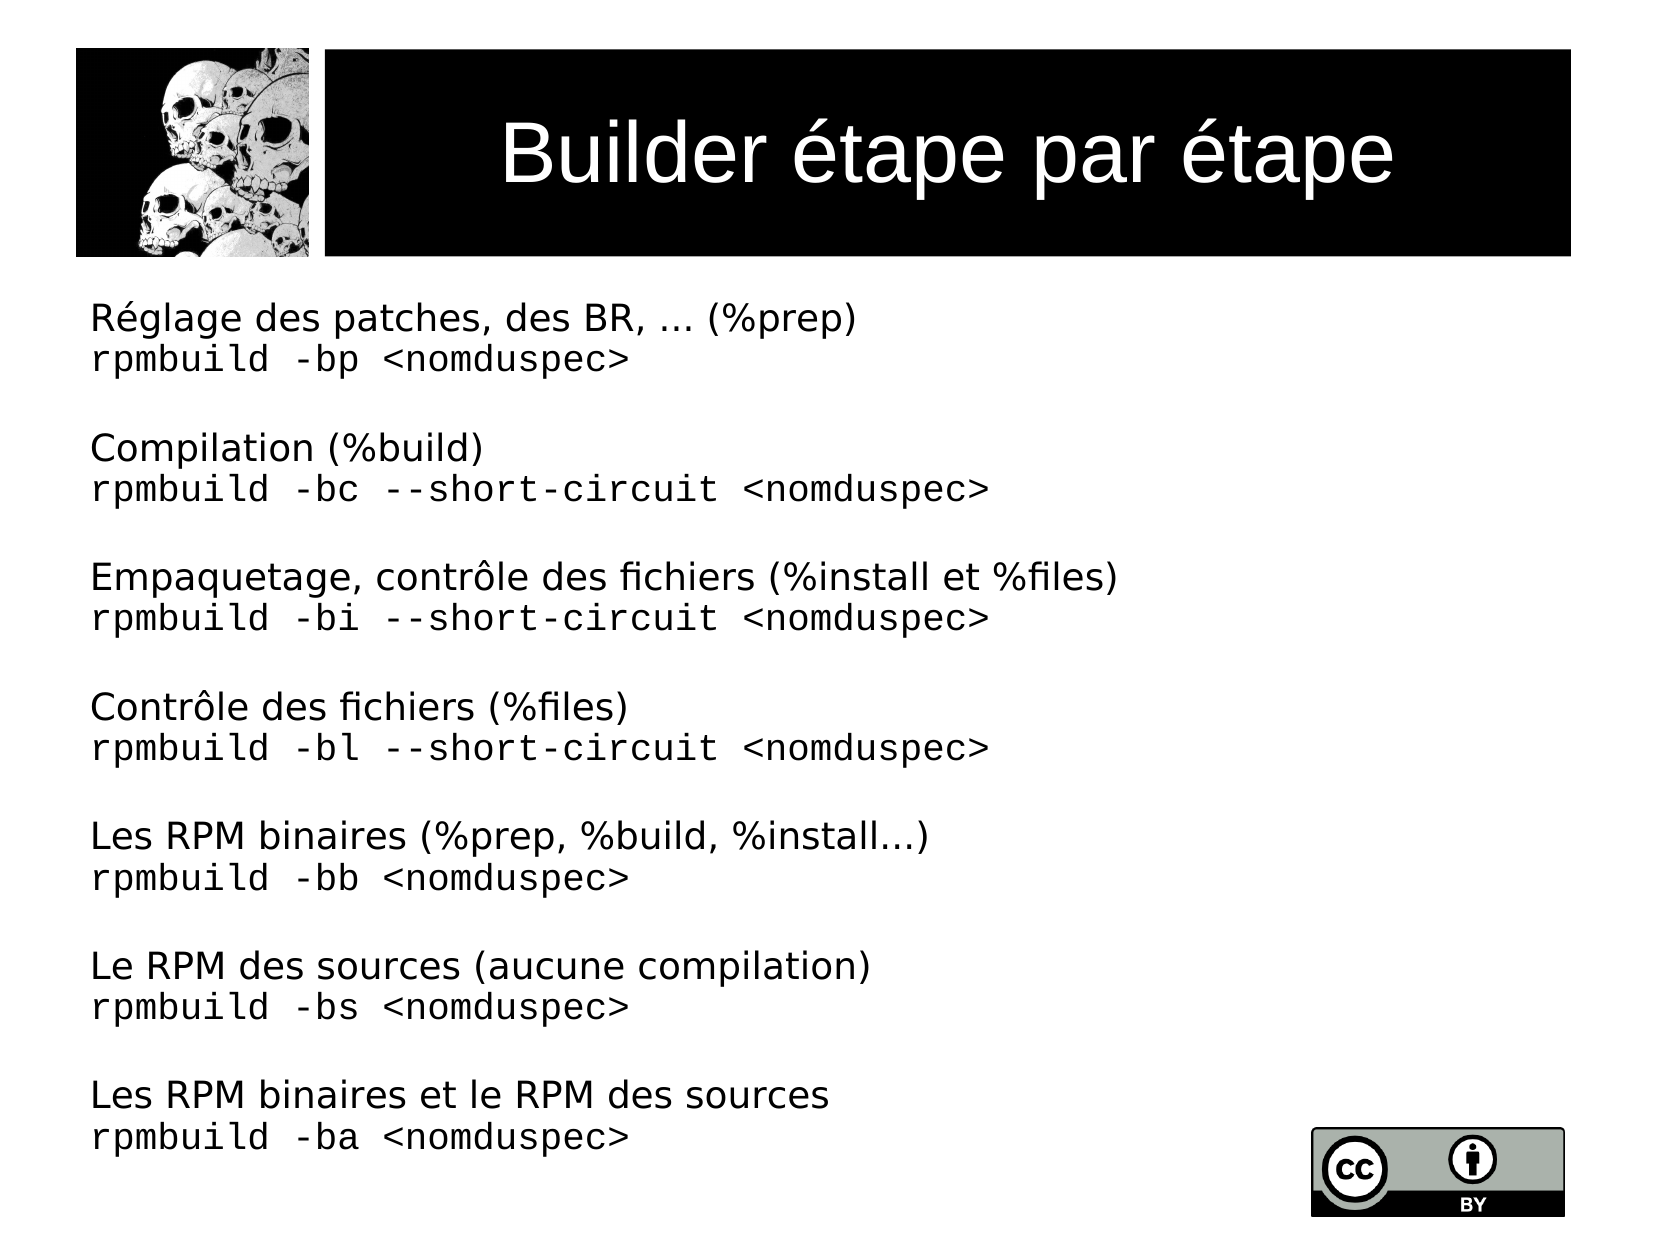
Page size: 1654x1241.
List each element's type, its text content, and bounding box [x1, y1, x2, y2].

title Builder étape par étape [324, 49, 1571, 257]
picture [1311, 1168, 1565, 1217]
picture [76, 48, 309, 257]
text_box Réglage des patches, des BR, ... (%prep) rpmbuild -bp <nomduspec> Compilation (%build) rpmbuild -bc --short-circuit <nomduspec> Empaquetage, contrôle des fichiers (%install et %files) rpmbuild -bi --short-circuit <nomduspec> Contrôle des fichiers (%files) rpmbuild -bl --short-circuit <nomduspec> Les RPM binaires (%prep, %build, %install...) rpmbuild -bb <nomduspec> Le RPM des sources (aucune compilation) rpmbuild -bs <nomduspec> Les RPM binaires et le RPM des sources rpmbuild -ba <nomduspec> [75, 289, 1576, 1168]
